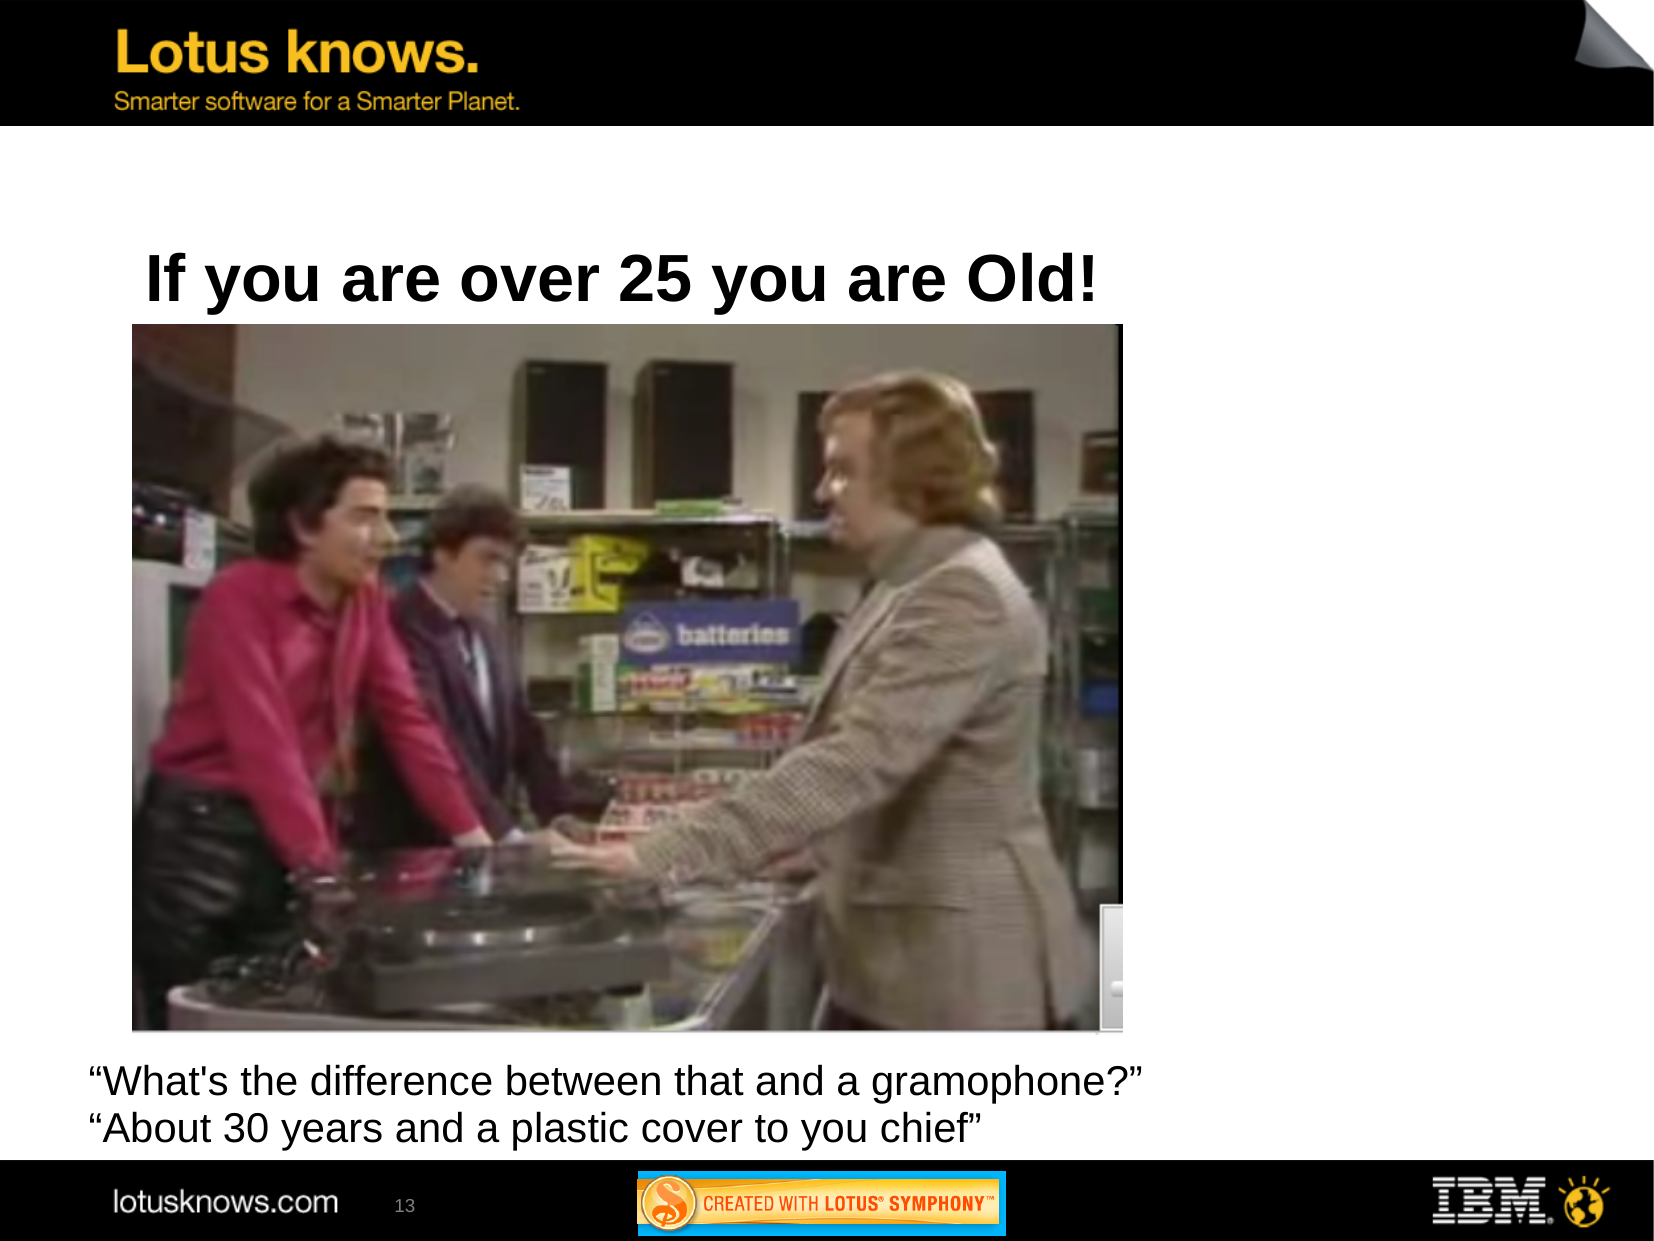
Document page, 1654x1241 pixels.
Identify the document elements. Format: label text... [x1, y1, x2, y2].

picture [132, 324, 1123, 1035]
text_box “What's the difference between that and a gramophone?” “About 30 years and a plastic cover to you chief” [88, 1057, 1152, 1152]
picture [0, 1160, 1654, 1241]
title If you are over 25 you are Old! [145, 144, 1513, 317]
picture [0, 0, 1654, 126]
